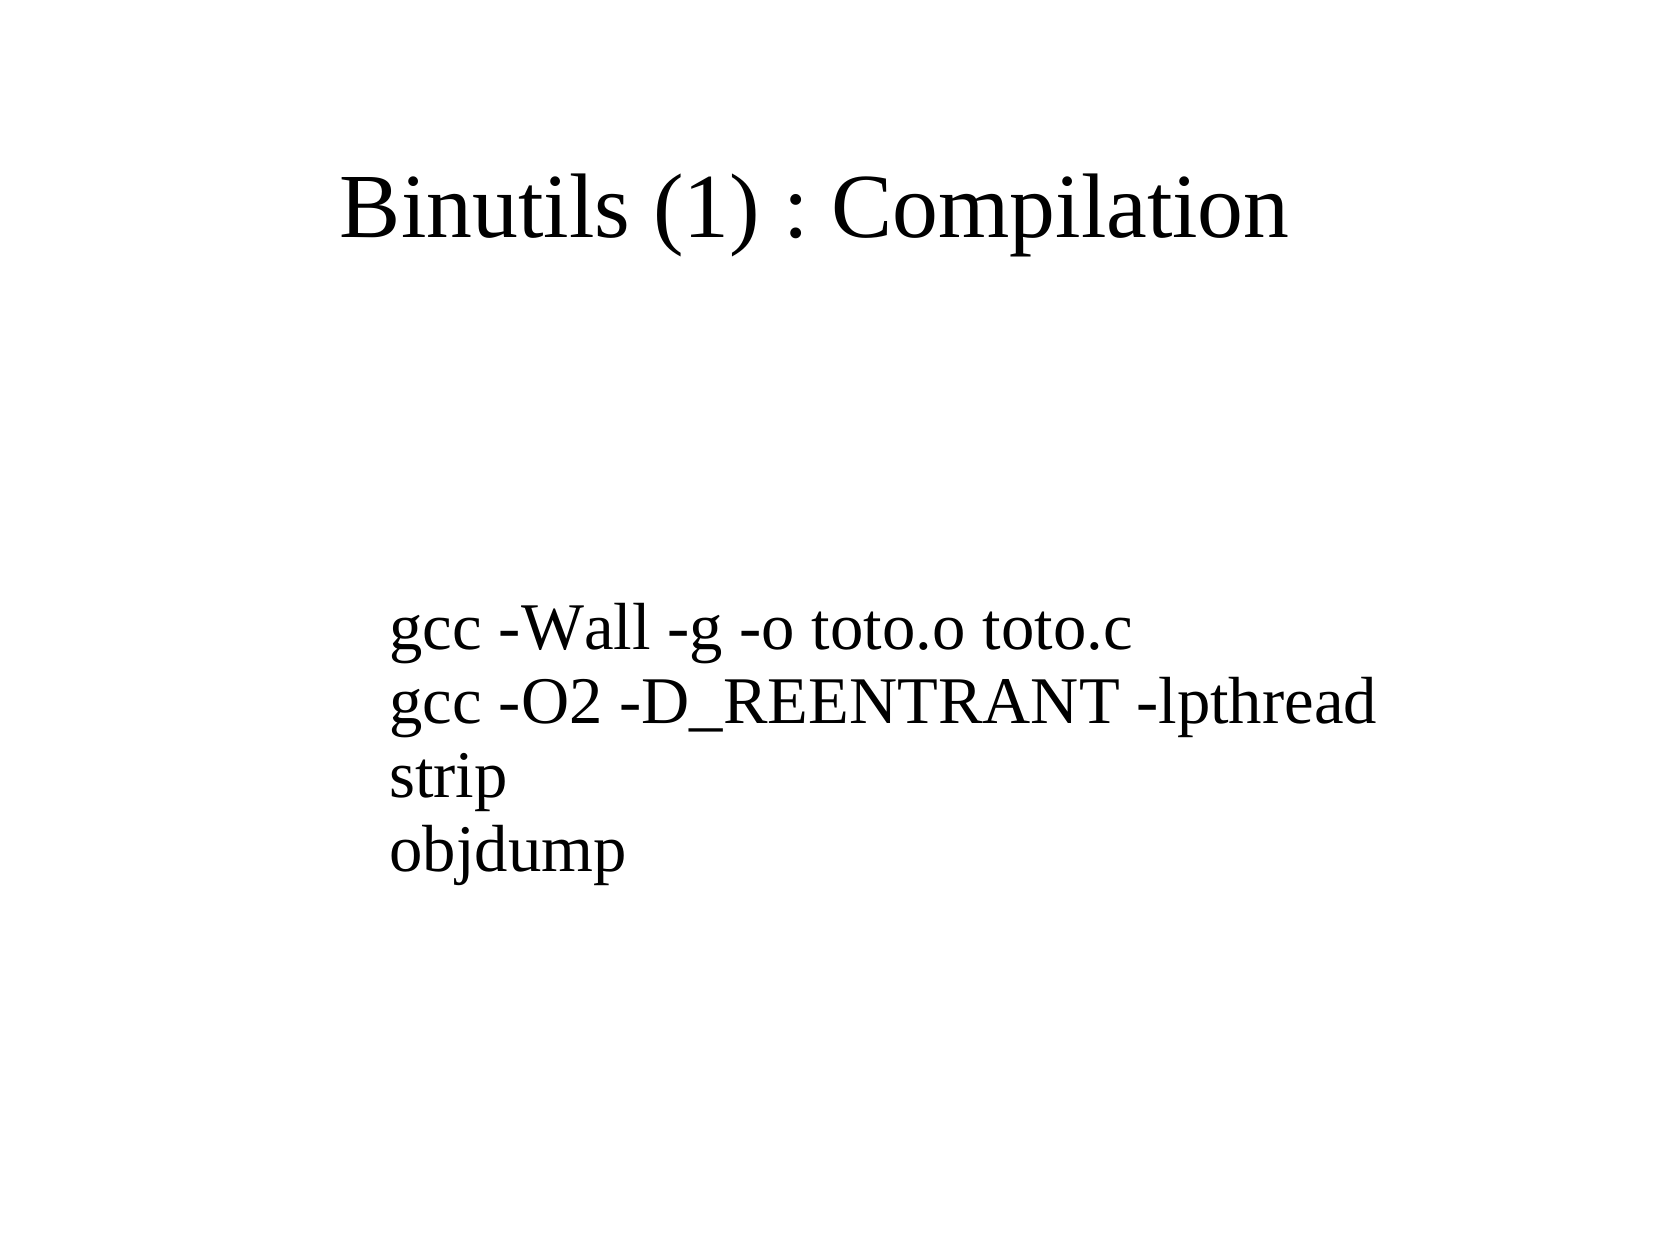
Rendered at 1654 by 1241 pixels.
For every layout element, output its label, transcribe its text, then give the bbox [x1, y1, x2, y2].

title Binutils (1) : Compilation [121, 102, 1534, 311]
subtitle gcc -Wall -g -o toto.o toto.c gcc -O2 -D_REENTRANT -lpthread strip objdump [124, 331, 1499, 1145]
